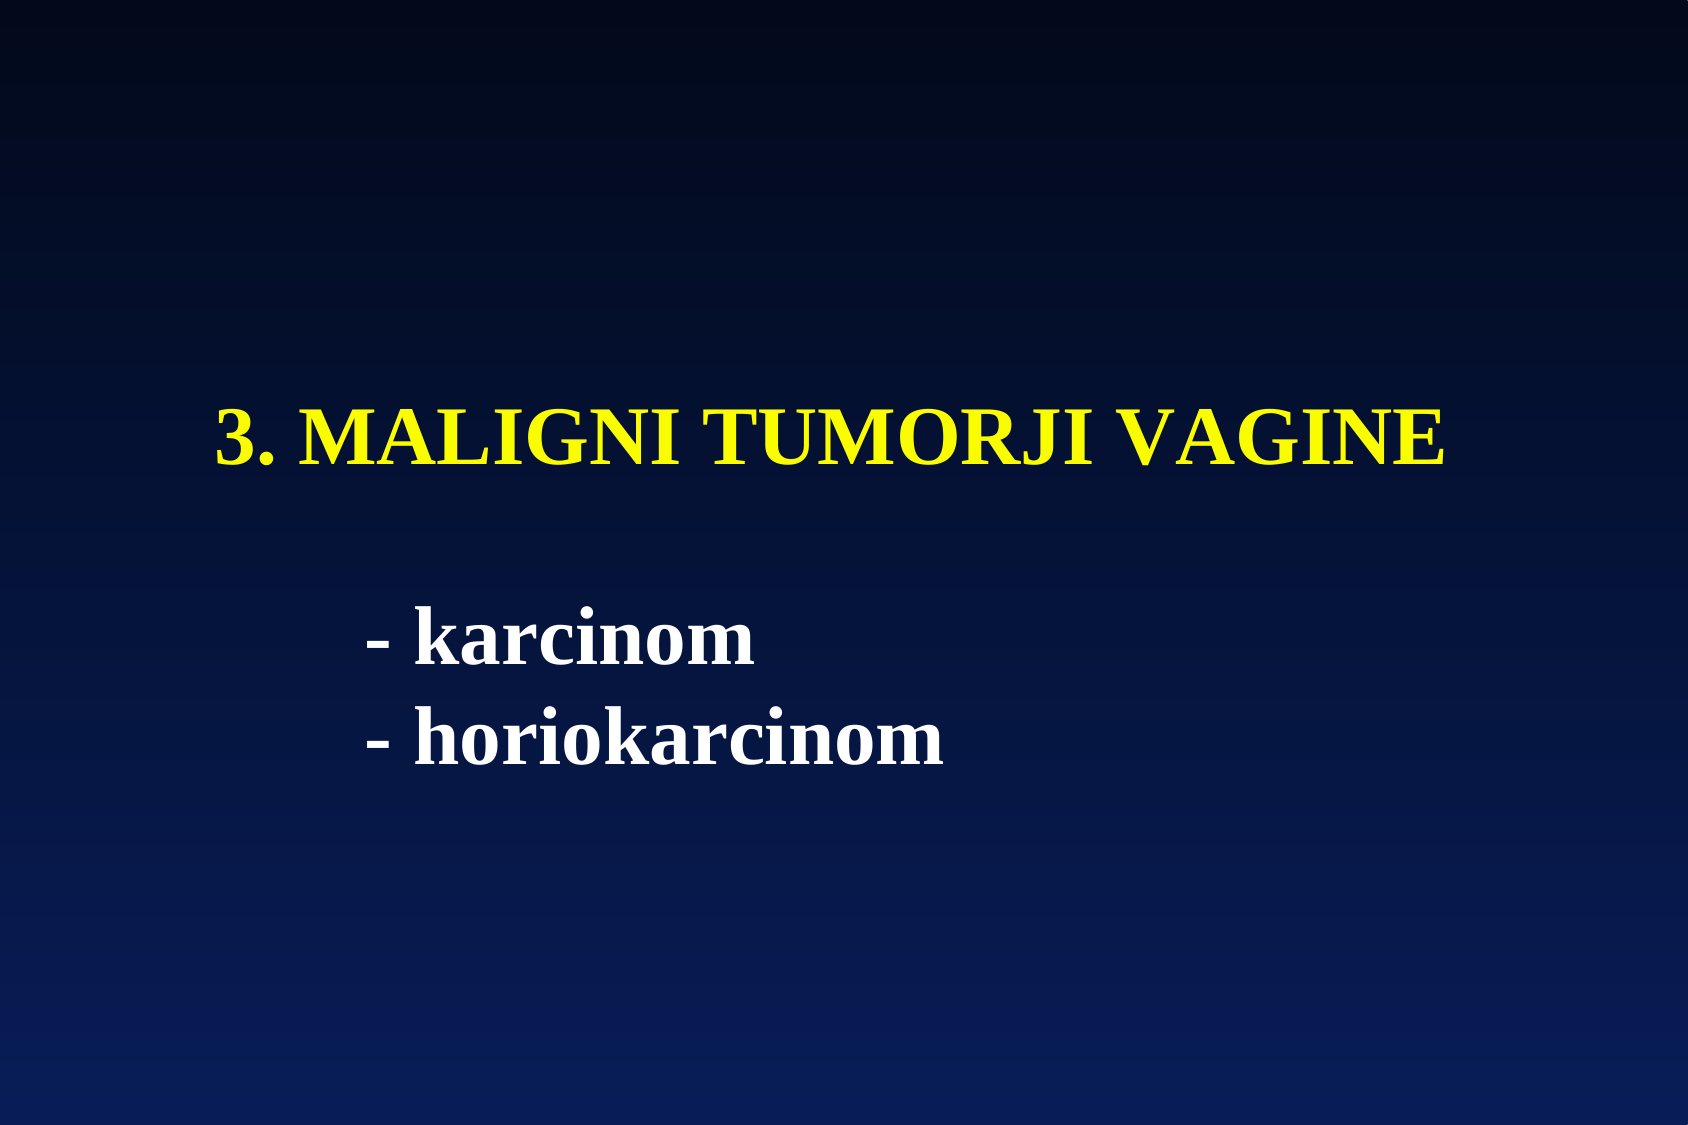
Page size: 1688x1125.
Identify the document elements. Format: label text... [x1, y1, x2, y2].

title 3. MALIGNI TUMORJI VAGINE - karcinom - horiokarcinom [200, 112, 1538, 1050]
subtitle [318, 637, 1369, 925]
